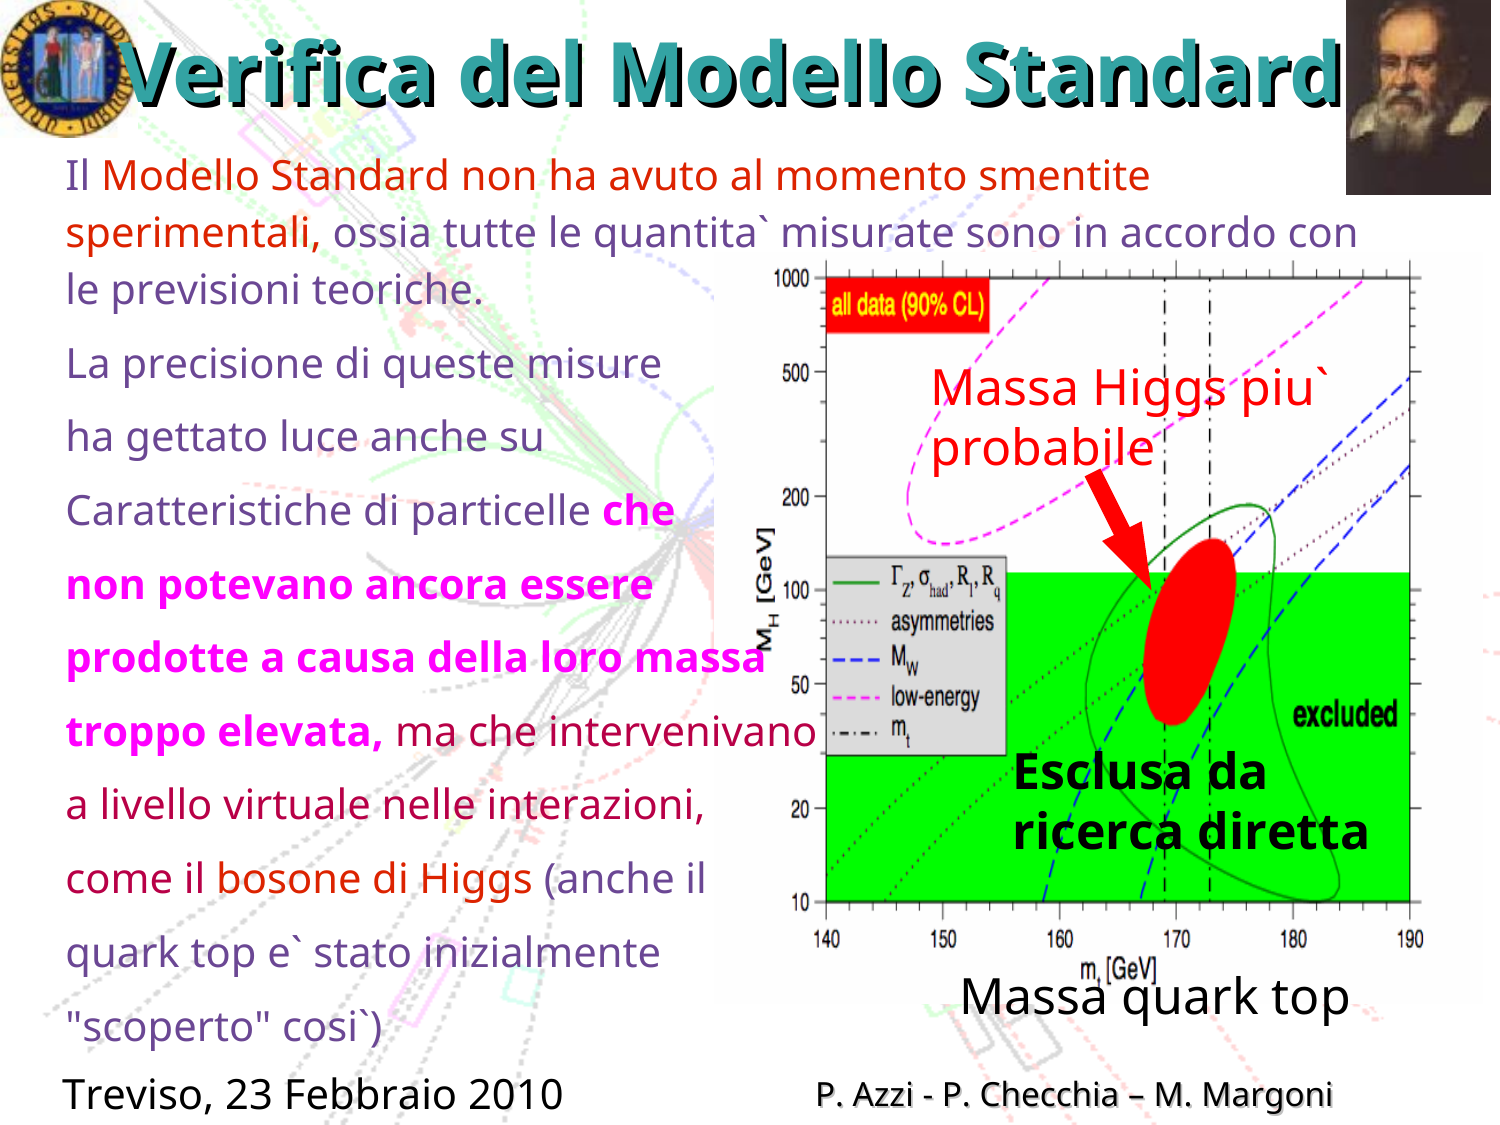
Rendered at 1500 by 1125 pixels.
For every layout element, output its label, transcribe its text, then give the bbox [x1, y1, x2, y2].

picture [0, 0, 1500, 1125]
text_box Massa quark top [944, 956, 1388, 1032]
list Il Modello Standard non ha avuto al momento smentite sperimentali, ossia tutte le quantita` misurate sono in accordo con le previsioni teoriche. La precisione di queste misure ha gettato luce anche su Caratteristiche di particelle che non potevano ancora essere prodotte a causa della loro massa troppo elevata, ma che intervenivano a livello virtuale nelle interazioni, come il bosone di Higgs (anche il quark top e` stato inizialmente "scoperto" cosi`) [0, 138, 1392, 1125]
text_box Massa Higgs piu` probabile [915, 348, 1359, 484]
text_box Esclusa da ricerca diretta [998, 732, 1418, 868]
title Verifica del Modello Standard [0, 4, 1463, 137]
